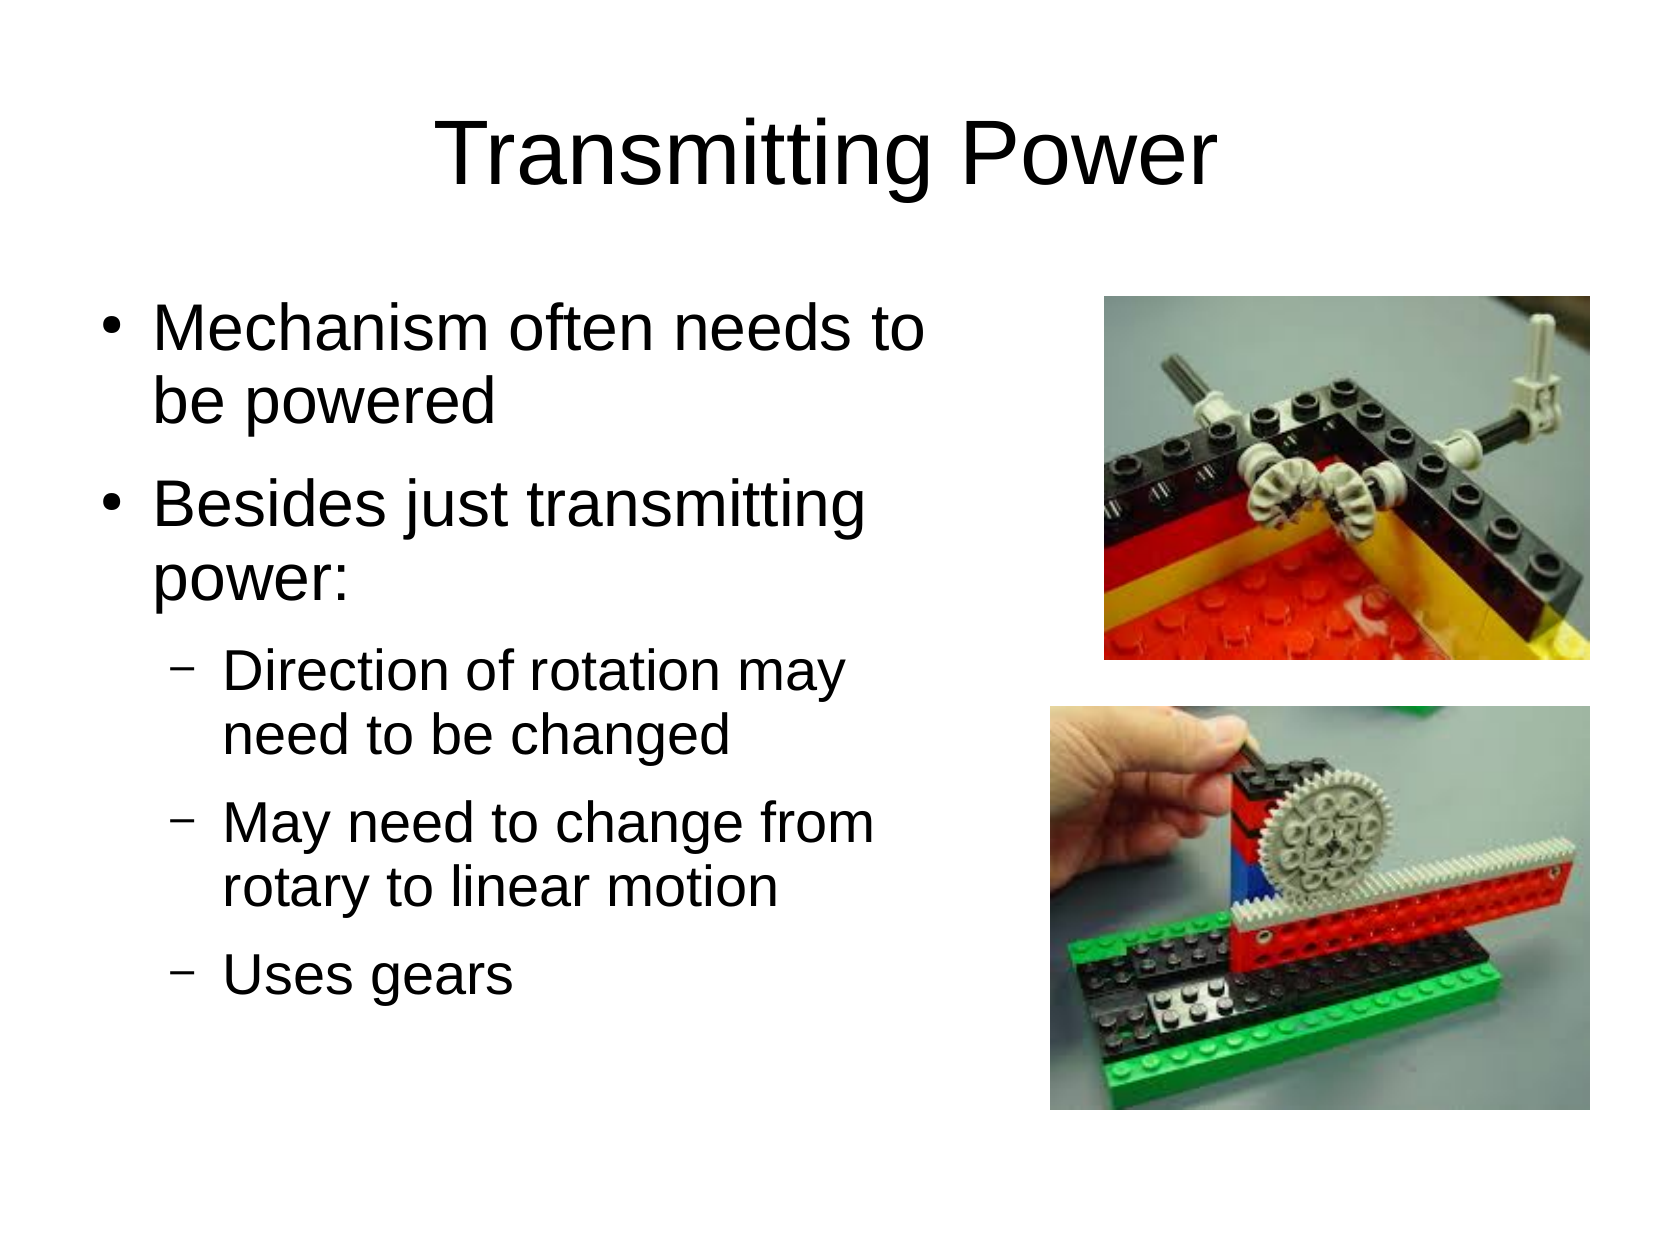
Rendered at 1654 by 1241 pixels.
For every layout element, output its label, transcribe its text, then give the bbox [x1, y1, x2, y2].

picture [1050, 706, 1590, 1111]
picture [1104, 296, 1590, 661]
list Mechanism often needs to be powered Besides just transmitting power: Direction of rotation may need to be changed May need to change from rotary to linear motion Uses gears [82, 290, 1561, 1010]
title Transmitting Power [82, 49, 1571, 257]
